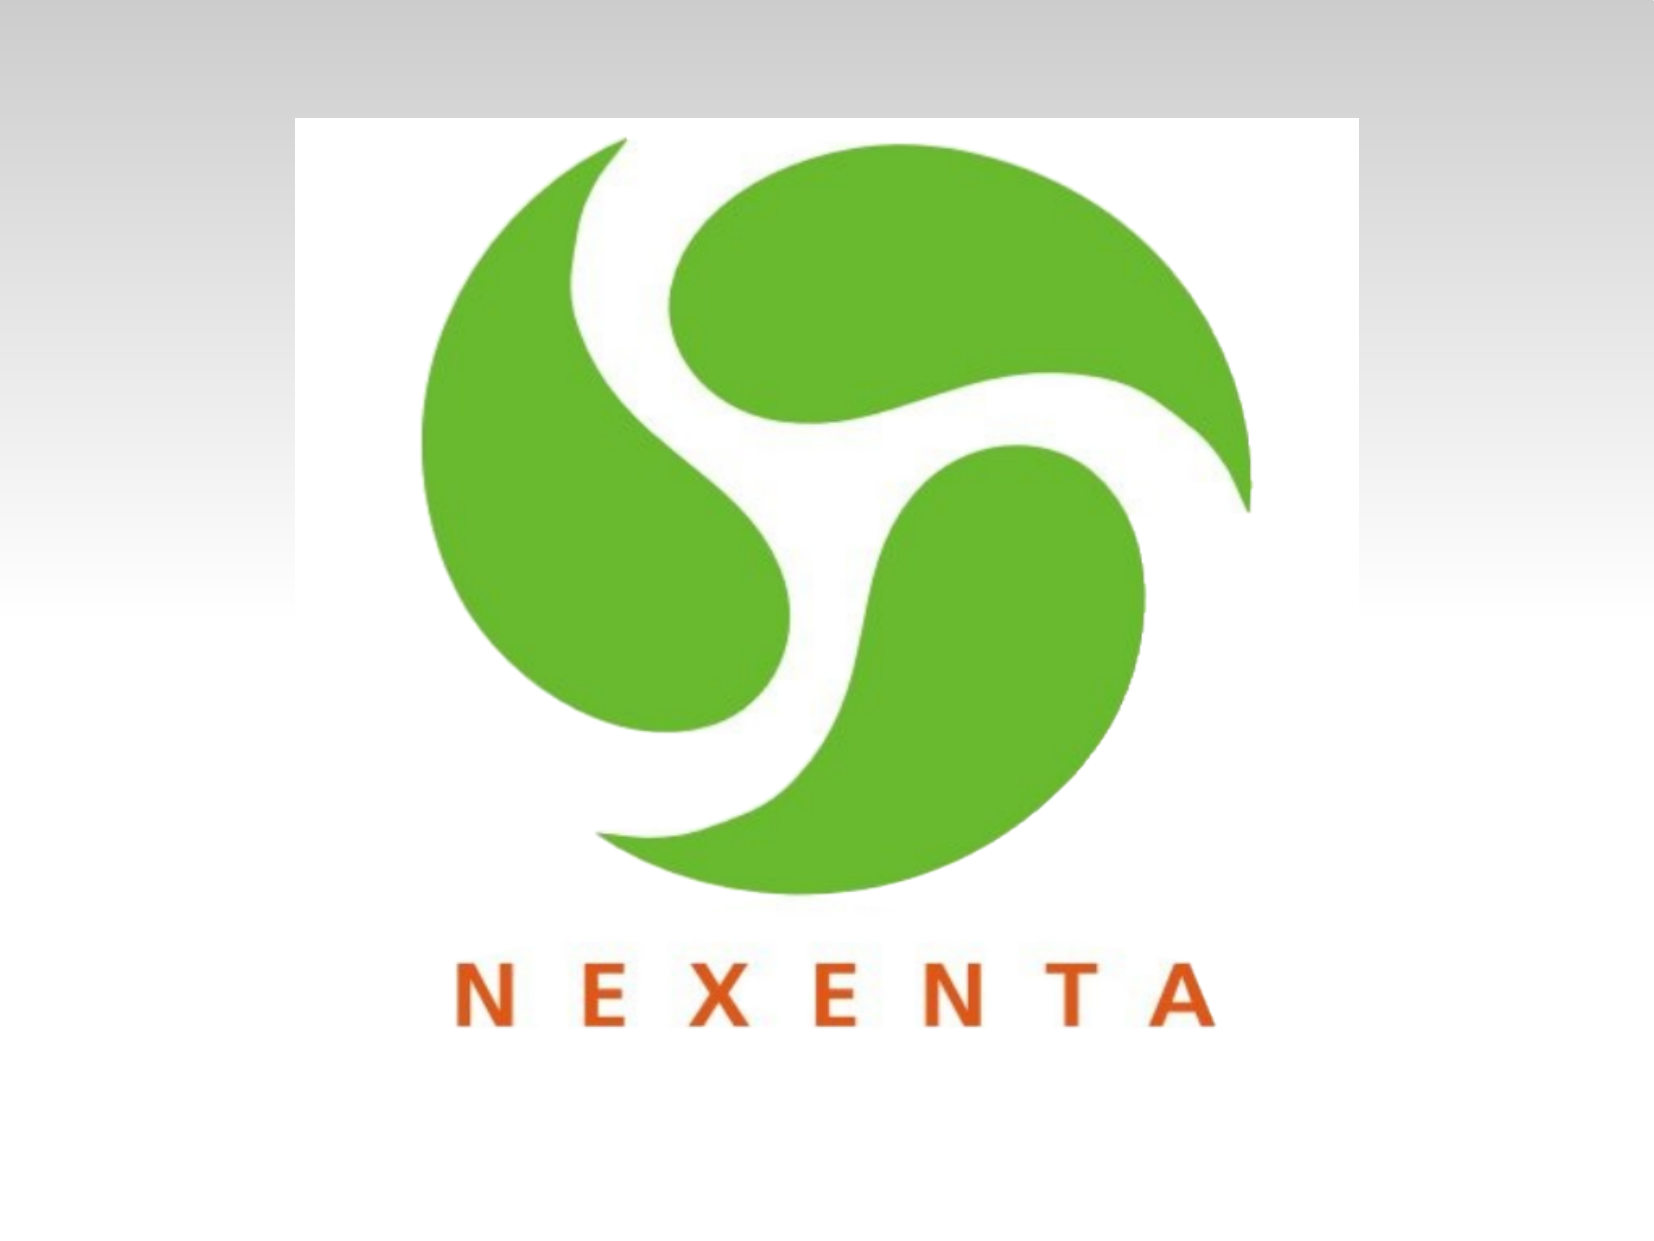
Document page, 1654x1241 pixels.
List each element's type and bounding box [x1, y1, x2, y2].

picture [295, 118, 1359, 1093]
